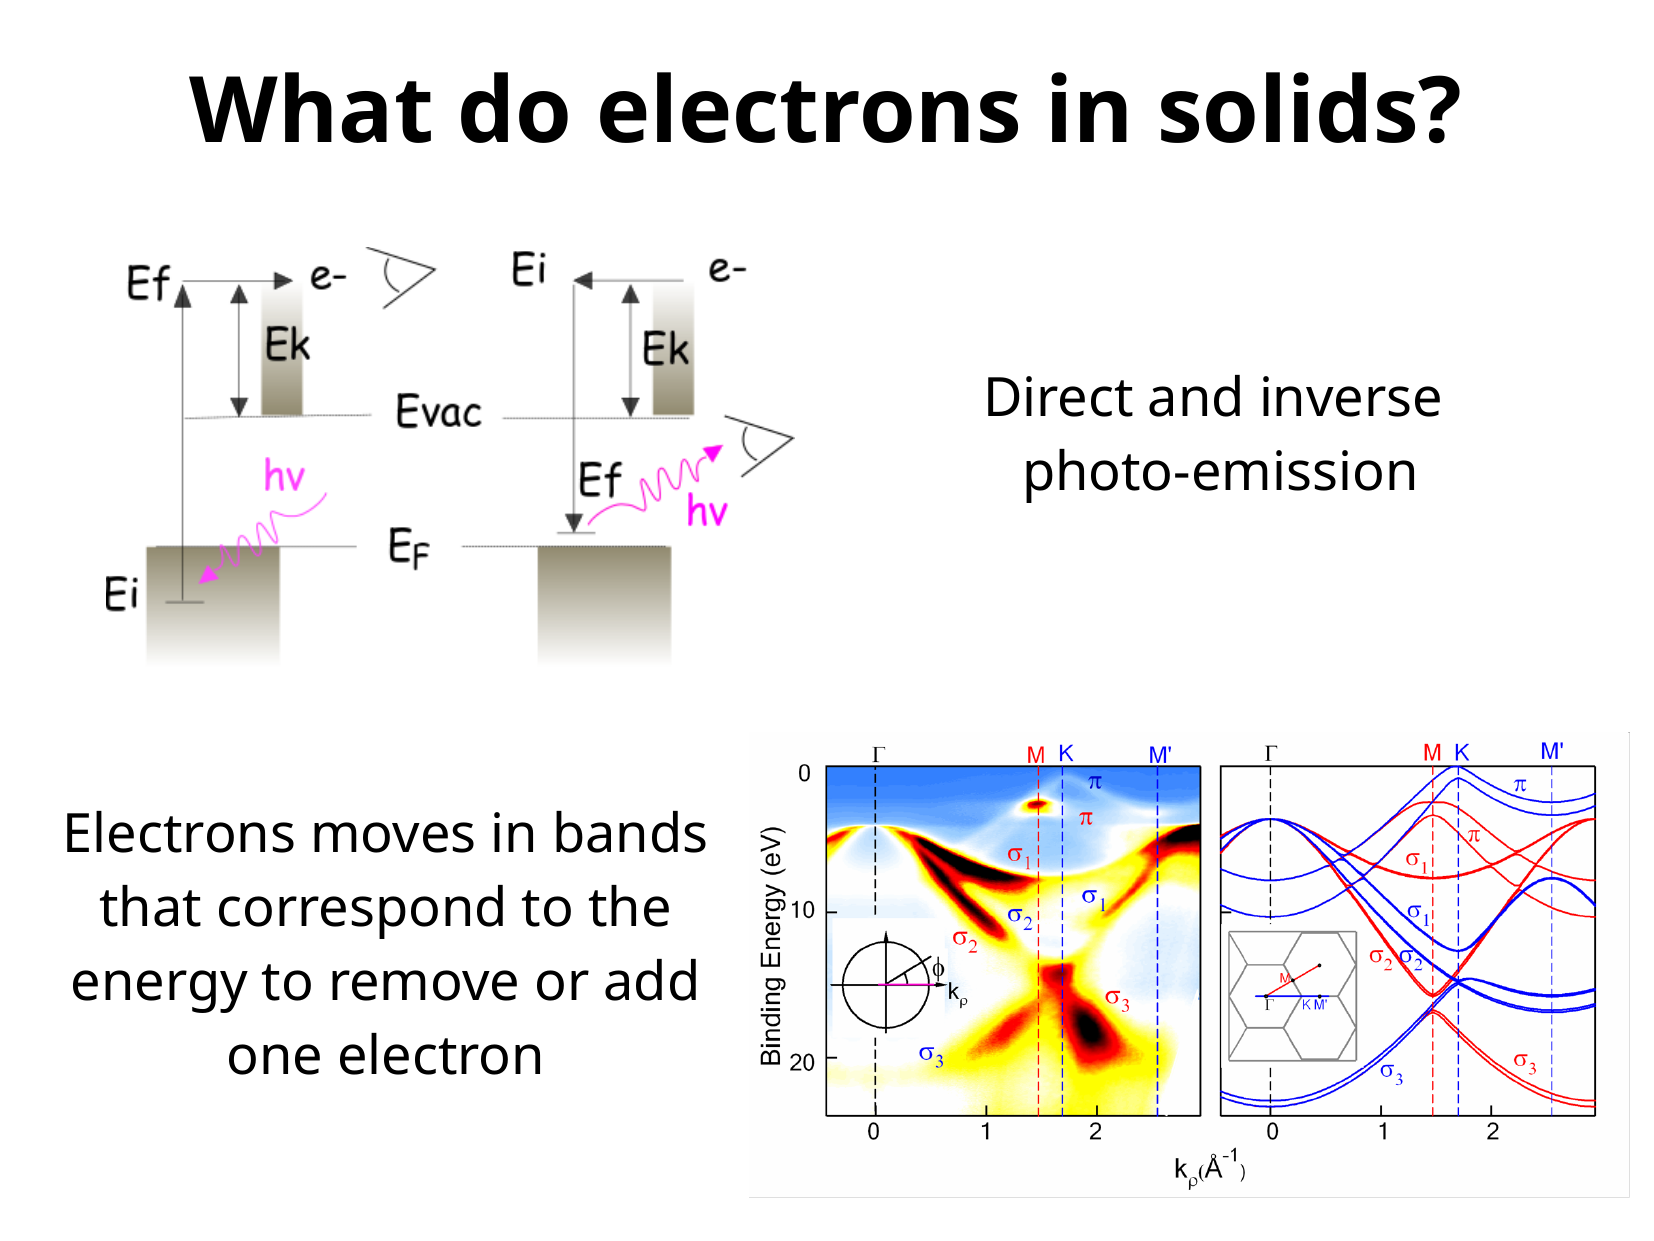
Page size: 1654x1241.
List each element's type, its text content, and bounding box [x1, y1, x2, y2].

text_box Electrons moves in bands that correspond to the energy to remove or add one electron [59, 801, 713, 1083]
picture [106, 247, 795, 669]
title What do electrons in solids? [82, 49, 1571, 166]
text_box Direct and inverse photo-emission [893, 361, 1548, 503]
picture [749, 732, 1630, 1198]
